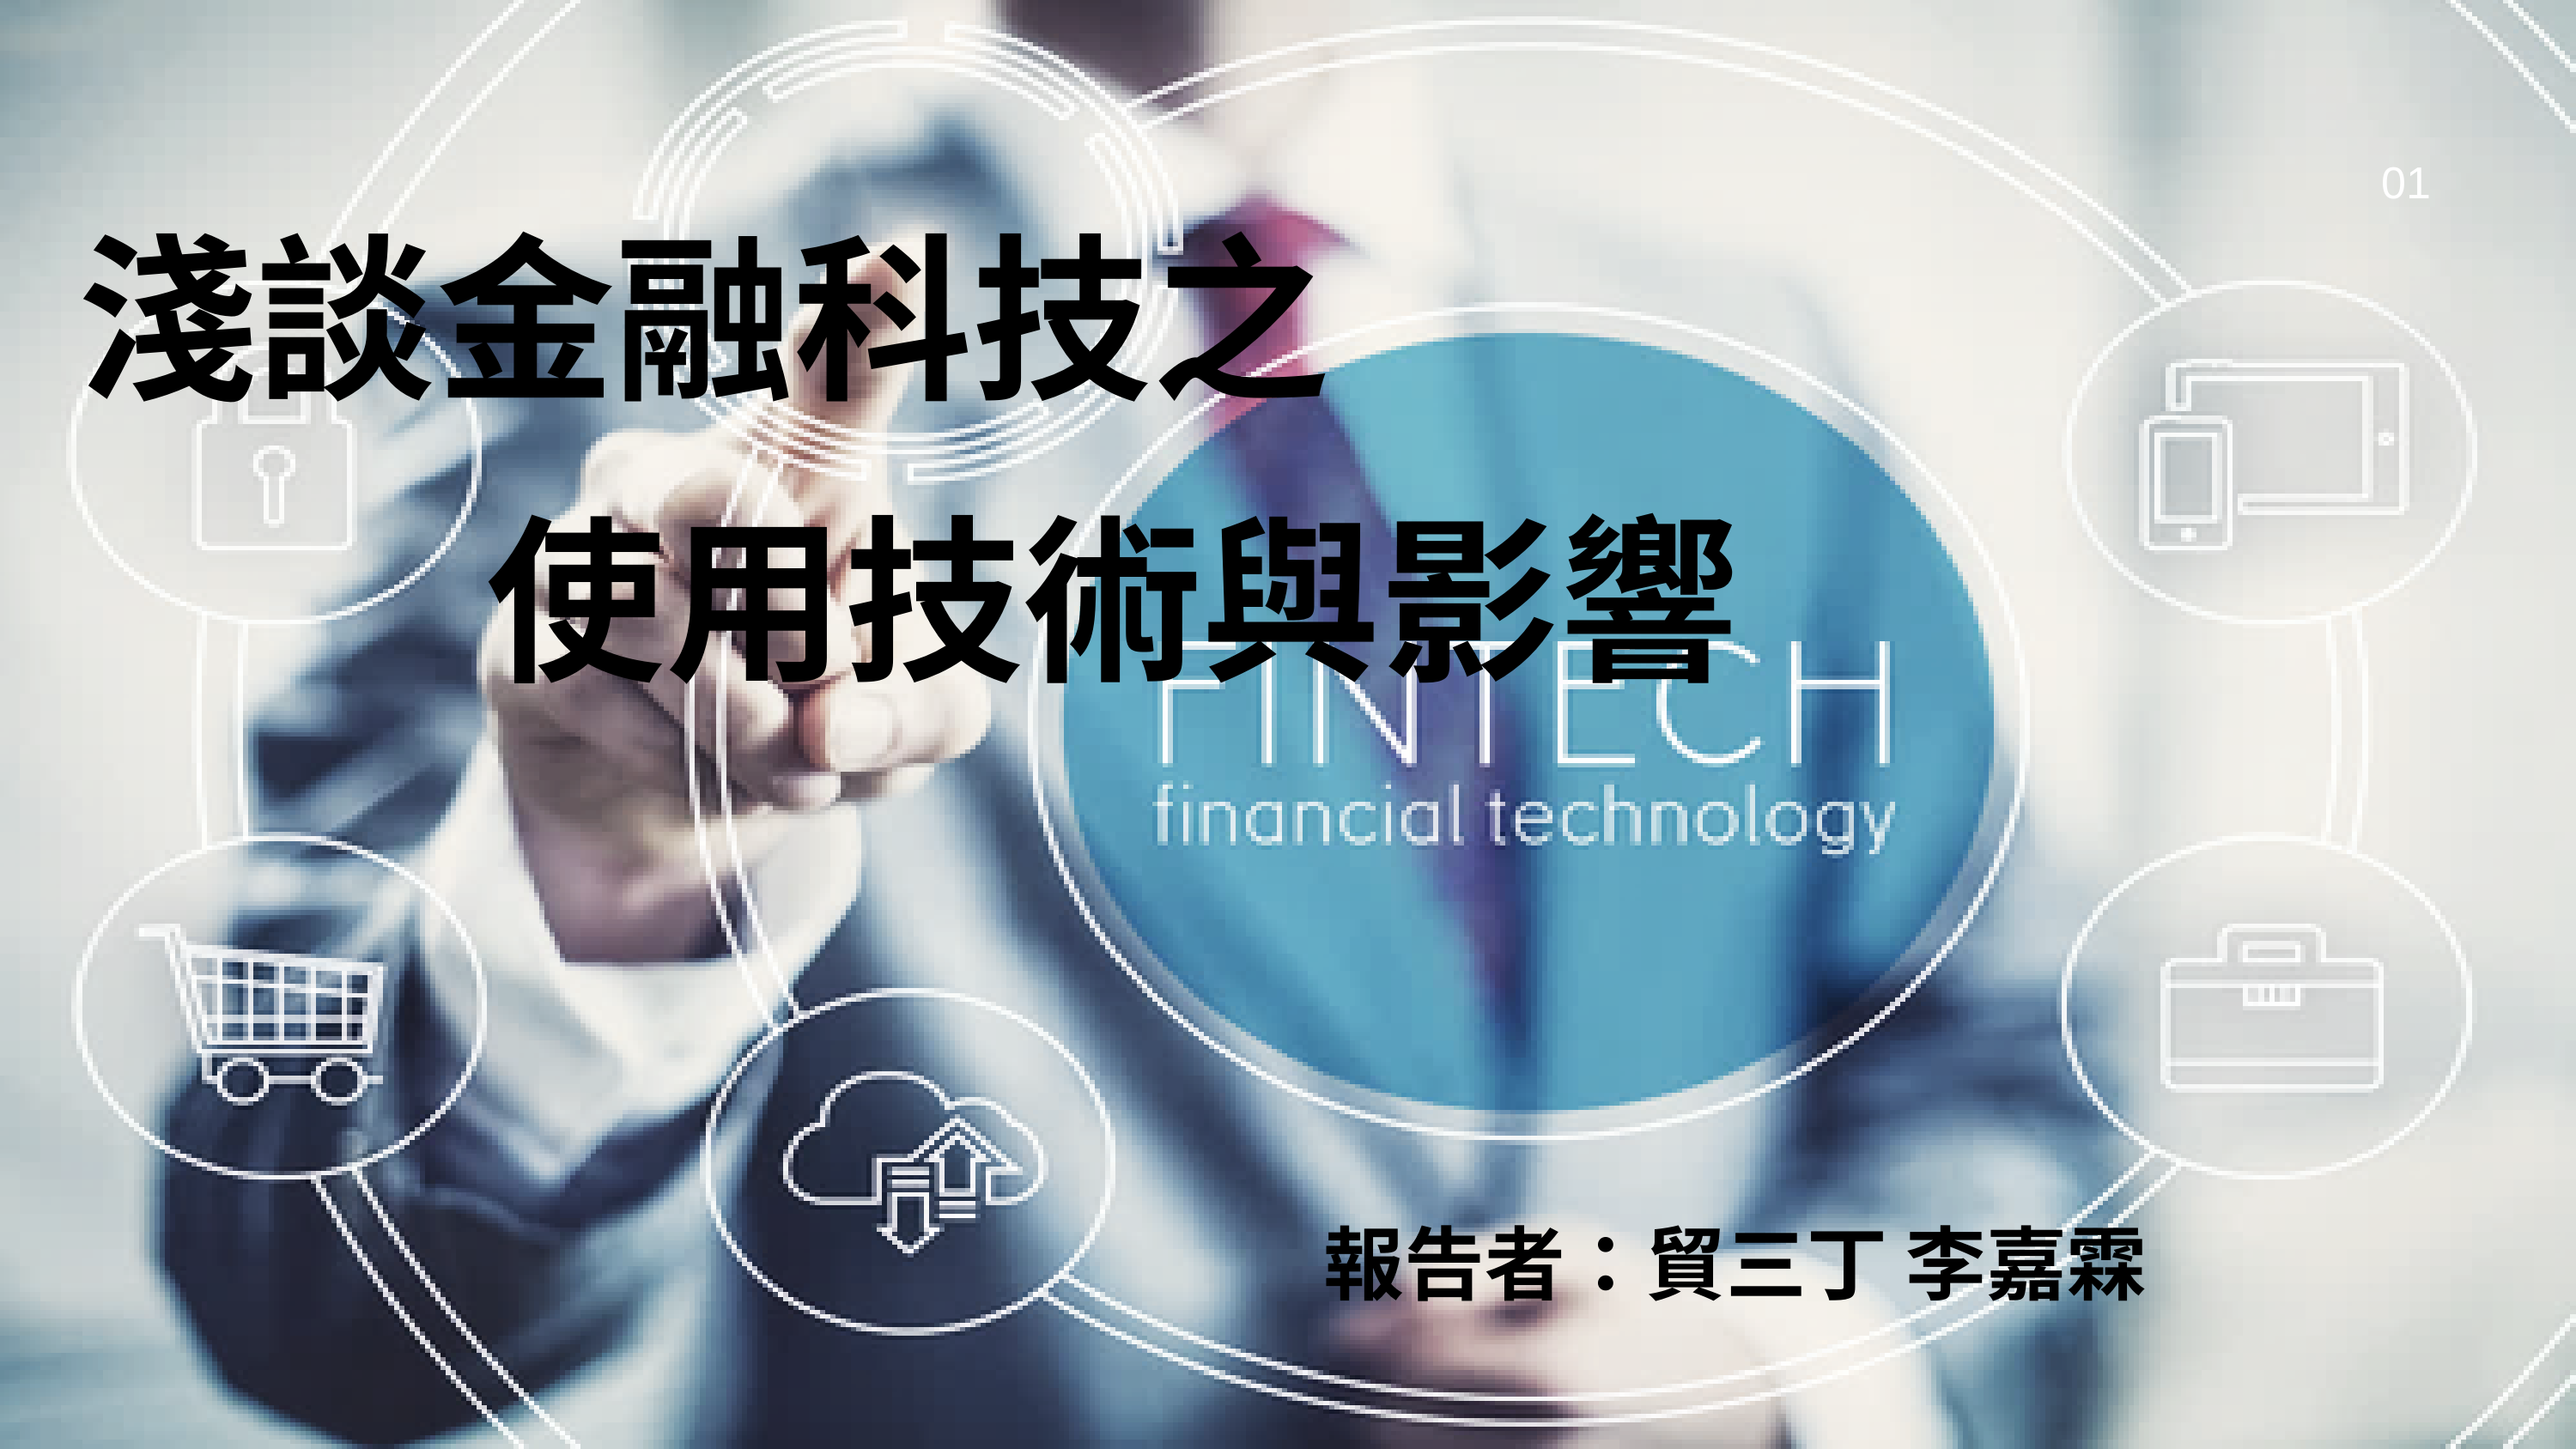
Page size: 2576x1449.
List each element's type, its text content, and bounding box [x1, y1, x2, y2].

text_box 報告者：貿三丁 李嘉霖 [1310, 1201, 2576, 1324]
text_box 01 [2251, 143, 2432, 209]
text_box 淺談金融科技之 使用技術與影響 [78, 140, 2430, 703]
picture [0, 0, 2576, 1449]
